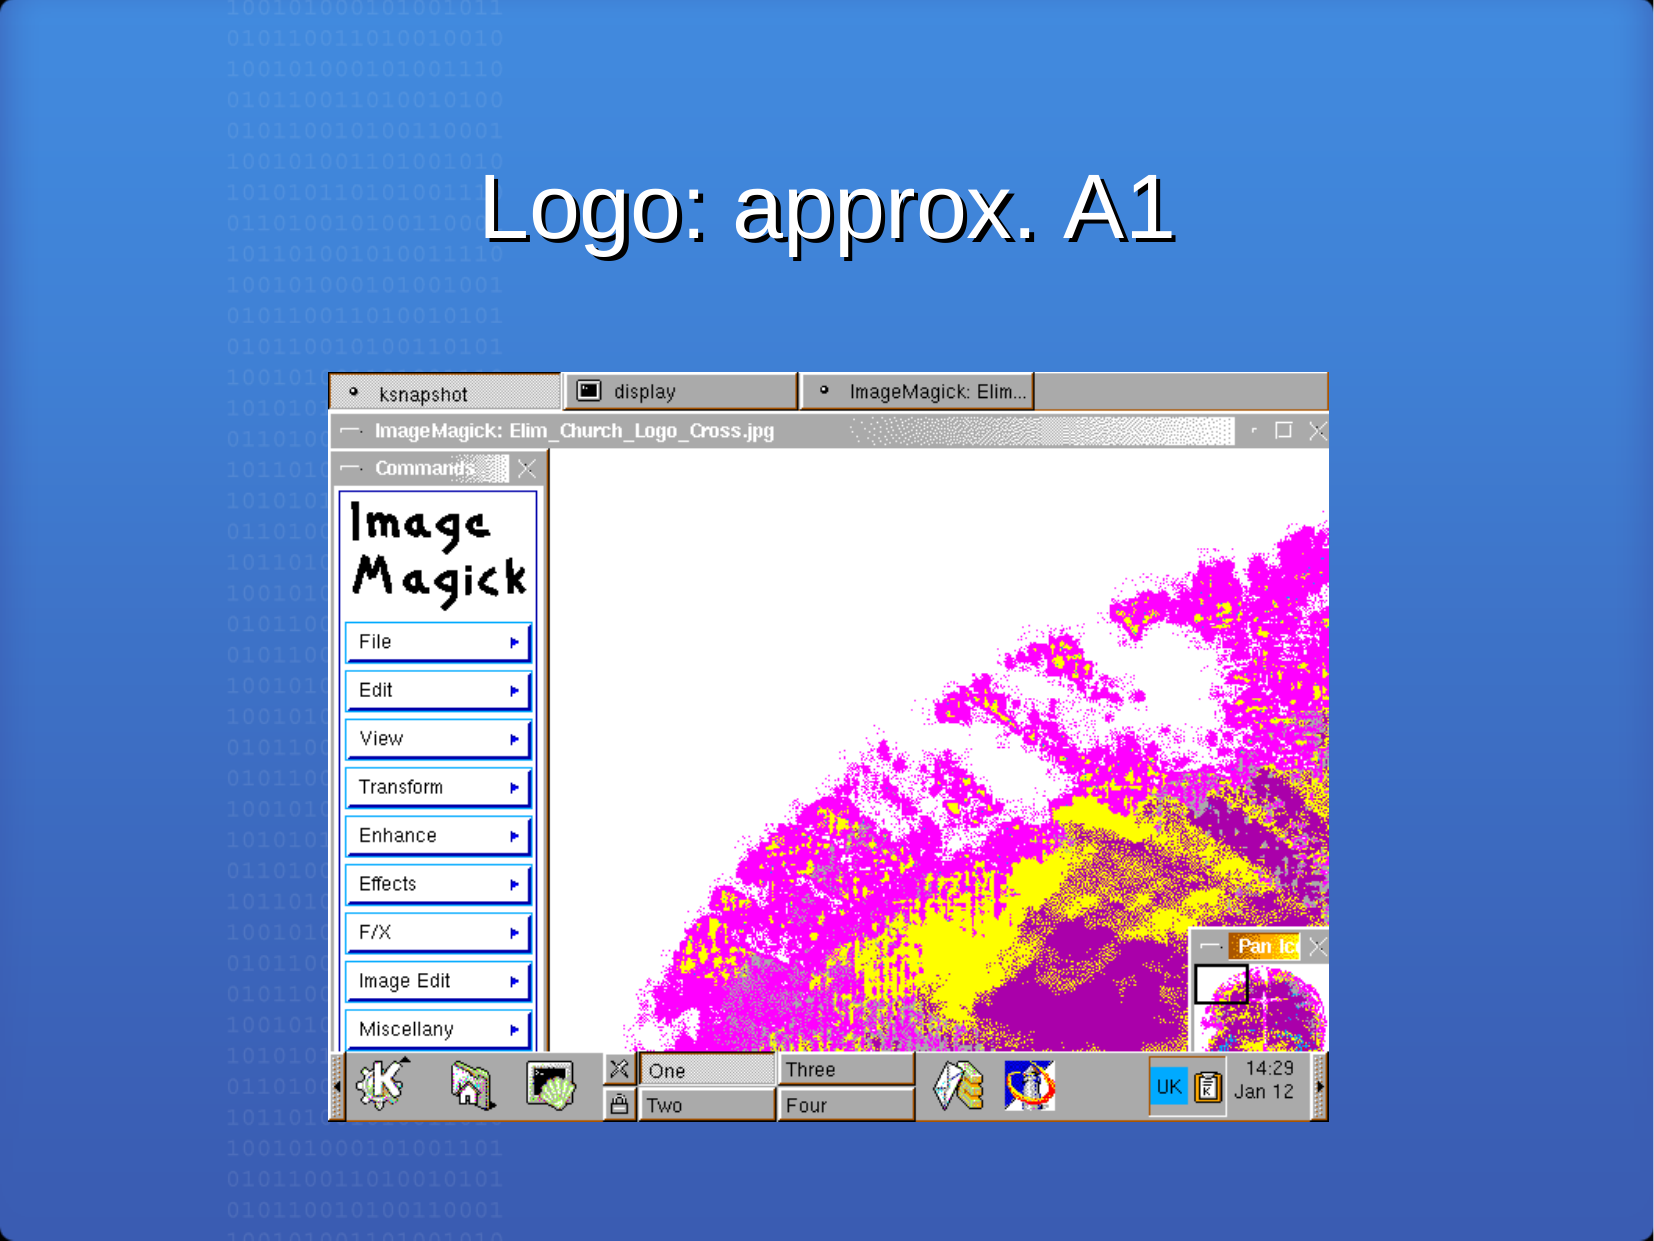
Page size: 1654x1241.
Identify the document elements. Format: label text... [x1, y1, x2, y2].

chart [121, 344, 1534, 1127]
picture [0, 0, 1654, 1241]
title Logo: approx. A1 [121, 110, 1534, 303]
